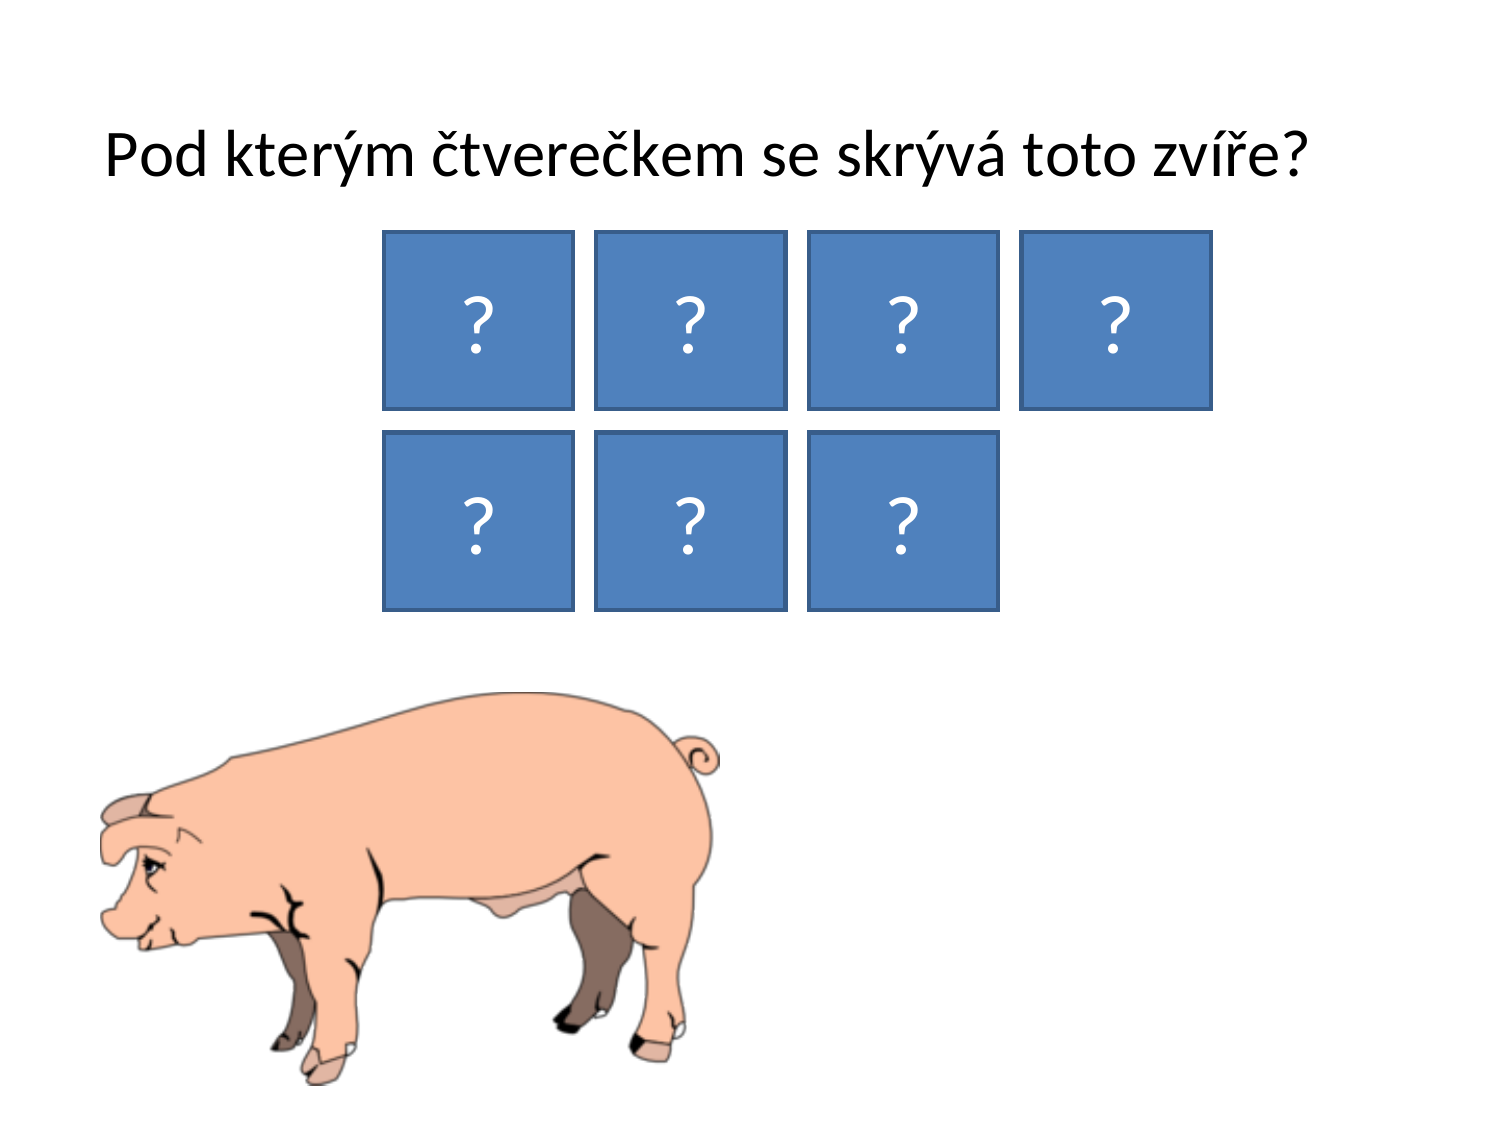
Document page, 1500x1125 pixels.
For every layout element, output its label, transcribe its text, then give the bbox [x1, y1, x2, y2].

text_box ? [383, 231, 573, 409]
text_box ? [809, 432, 999, 610]
text_box ? [596, 231, 786, 409]
text_box ? [809, 231, 999, 409]
picture [100, 692, 720, 1086]
text_box ? [383, 432, 573, 610]
text_box ? [596, 432, 786, 610]
text_box Pod kterým čtverečkem se skrývá toto zvíře? [90, 101, 1329, 198]
text_box ? [1021, 231, 1211, 409]
